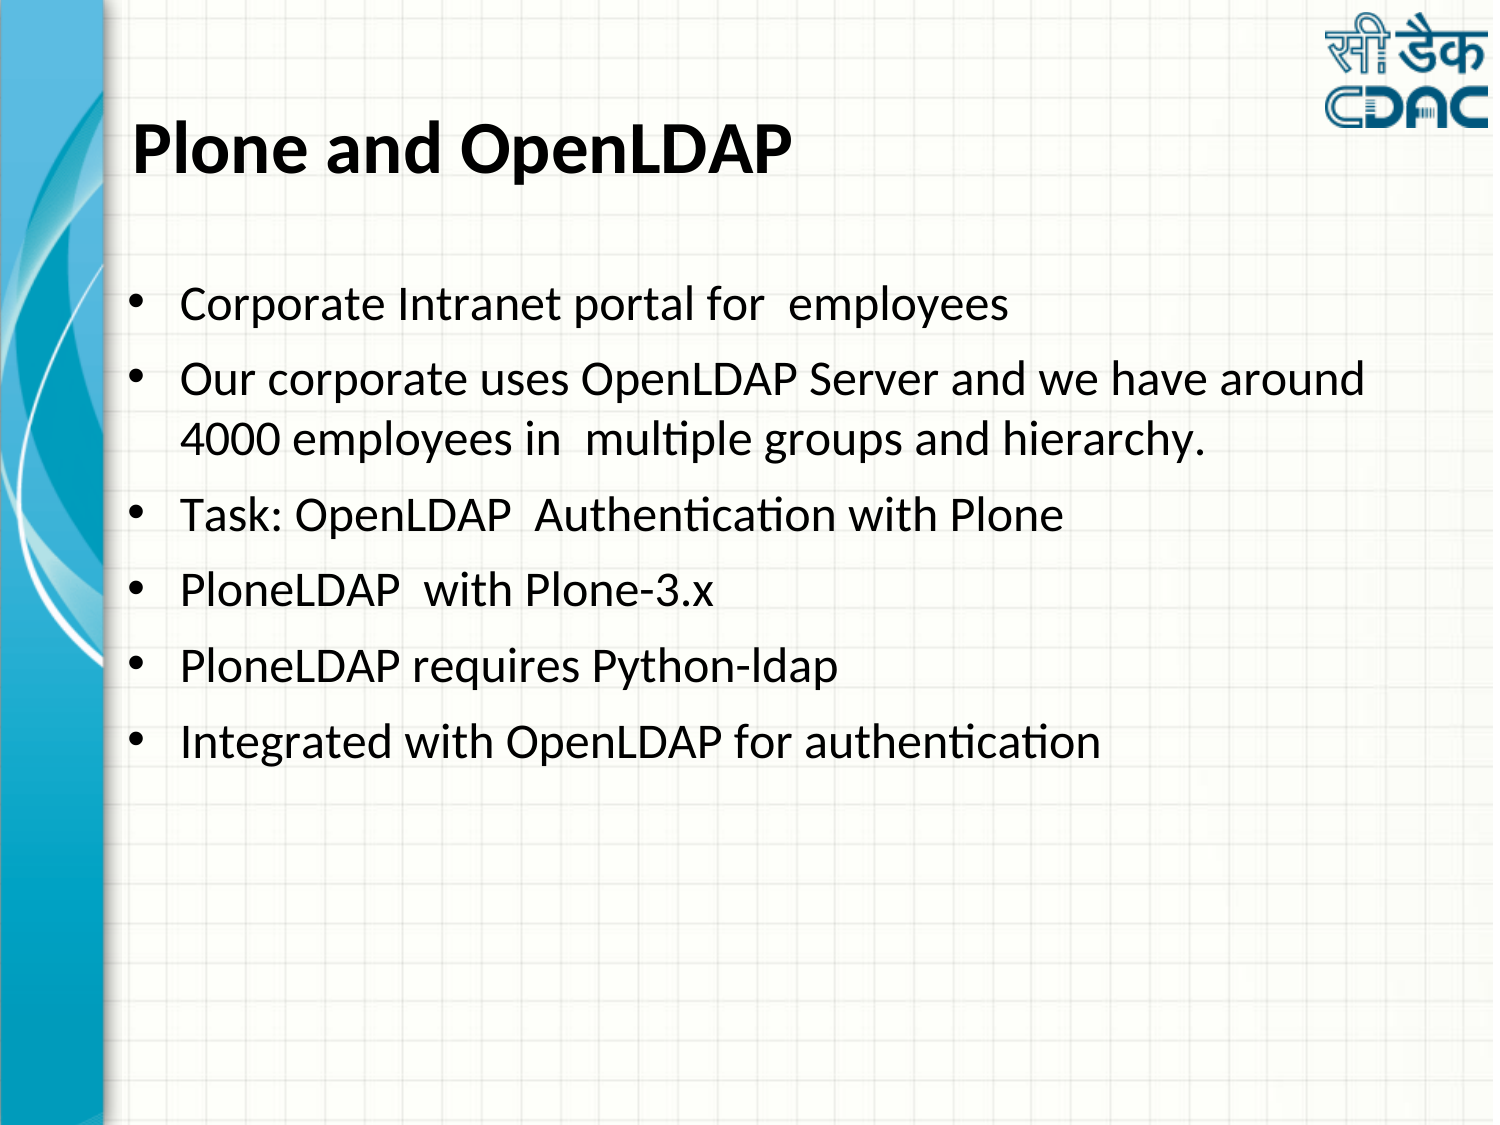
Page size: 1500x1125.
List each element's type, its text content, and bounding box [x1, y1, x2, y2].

picture [0, 0, 1493, 1125]
text_box Corporate Intranet portal for employees Our corporate uses OpenLDAP Server and we have around 4000 employees in multiple groups and hierarchy. Task: OpenLDAP Authentication with Plone PloneLDAP with Plone-3.x PloneLDAP requires Python-ldap Integrated with OpenLDAP for authentication [112, 262, 1463, 1005]
text_box Plone and OpenLDAP [117, 49, 1468, 238]
